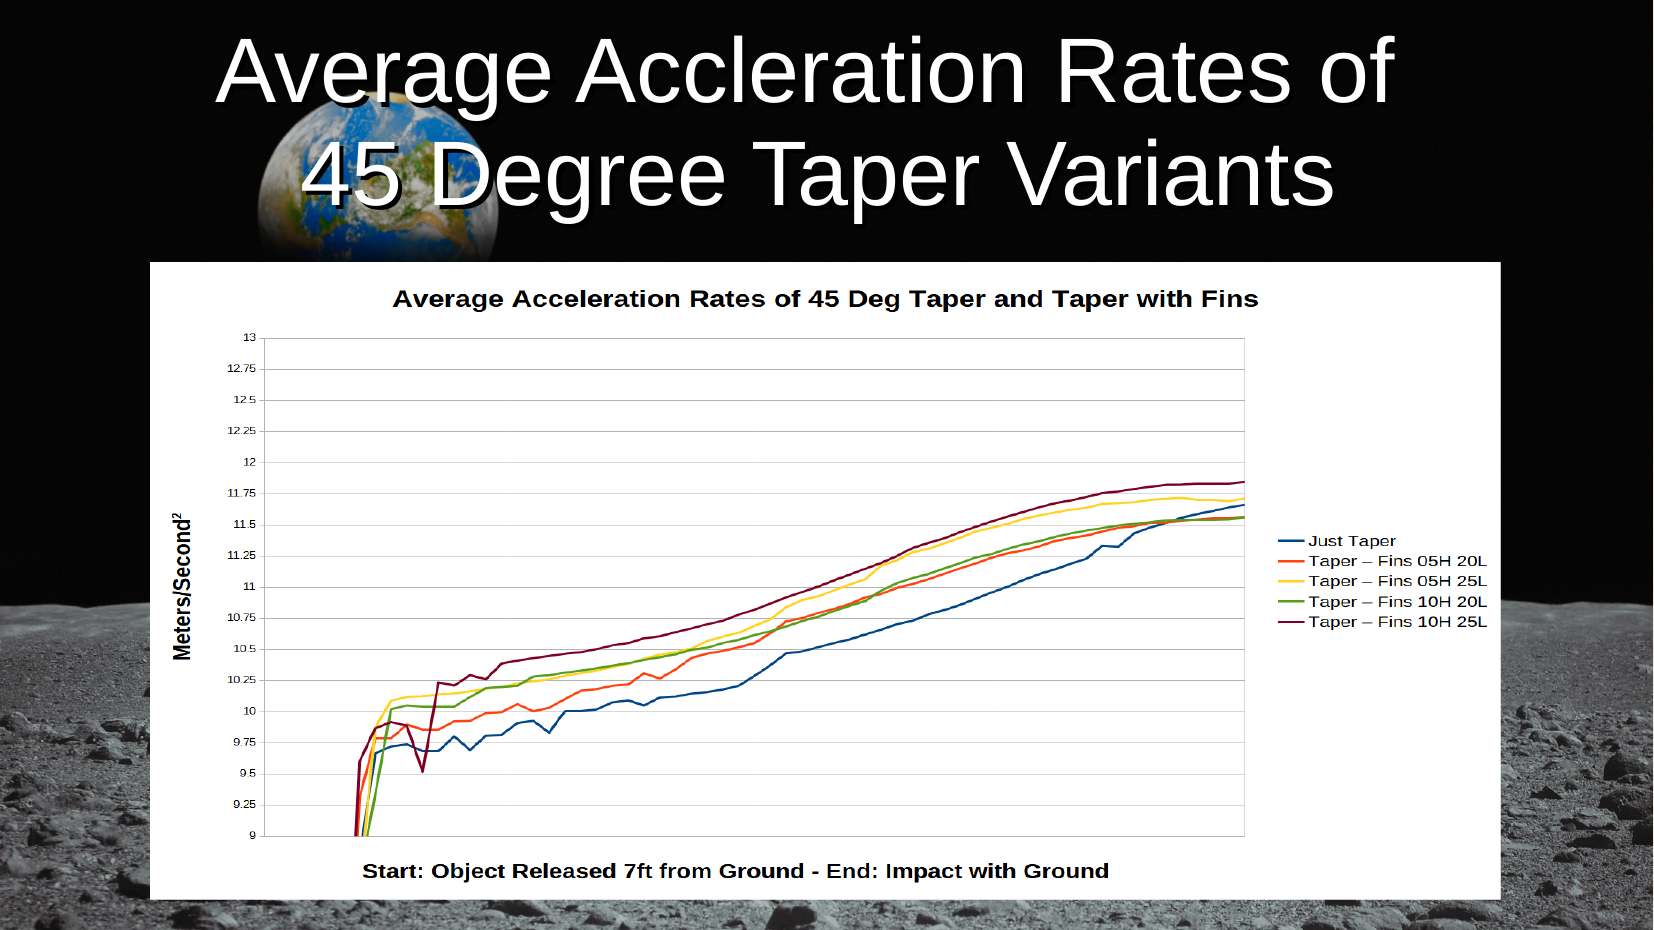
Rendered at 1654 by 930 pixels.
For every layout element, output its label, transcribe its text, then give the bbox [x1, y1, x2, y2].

picture [0, 0, 1654, 930]
title Average Accleration Rates of 45 Degree Taper Variants [75, 19, 1563, 226]
